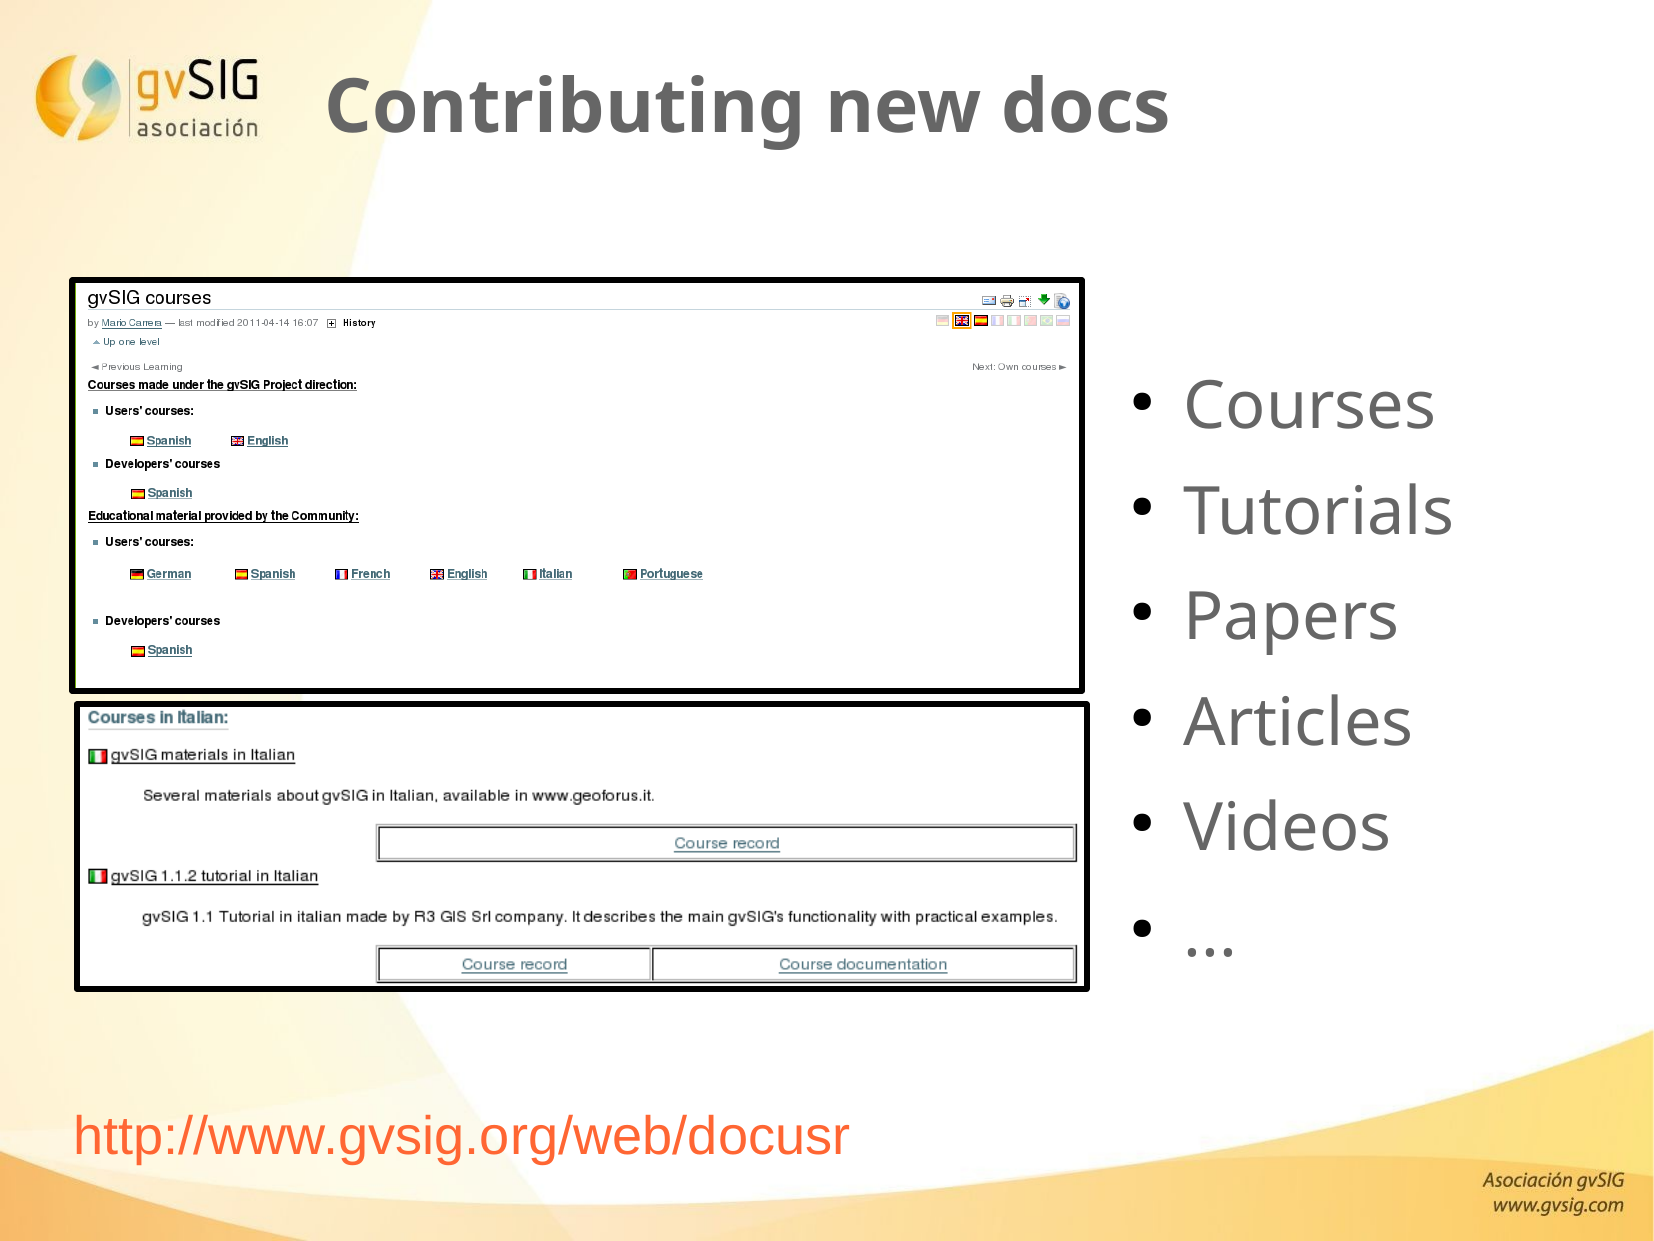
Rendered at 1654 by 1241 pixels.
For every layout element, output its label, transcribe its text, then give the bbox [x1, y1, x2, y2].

title Contributing new docs [324, 29, 1625, 178]
picture [0, 0, 1654, 1241]
list Courses Tutorials Papers Articles Videos ... [1112, 357, 1620, 971]
text_box http://www.gvsig.org/web/docusr [58, 1097, 897, 1174]
